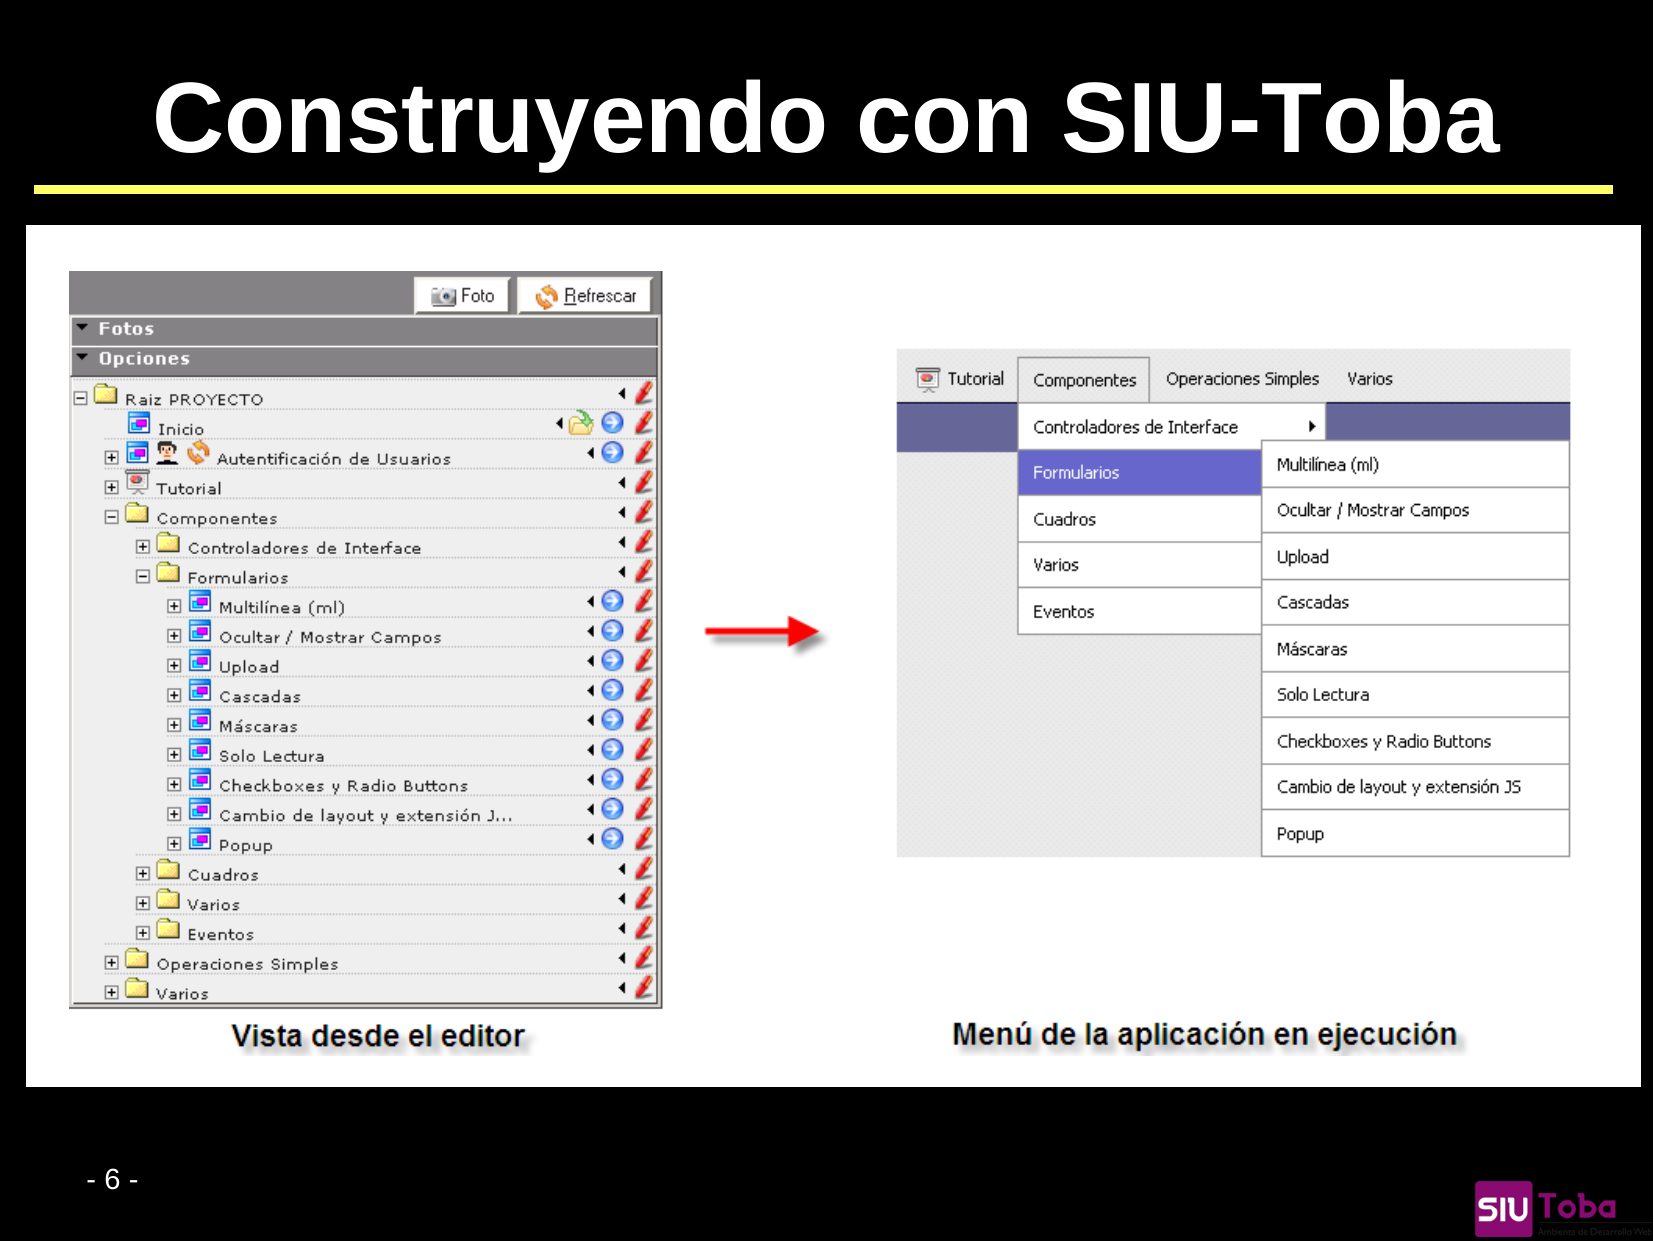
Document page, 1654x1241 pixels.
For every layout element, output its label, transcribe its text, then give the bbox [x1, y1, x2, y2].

picture [69, 271, 1594, 1056]
picture [1475, 1181, 1652, 1237]
text_box [25, 224, 1642, 1088]
title Construyendo con SIU-Toba [58, 54, 1594, 181]
